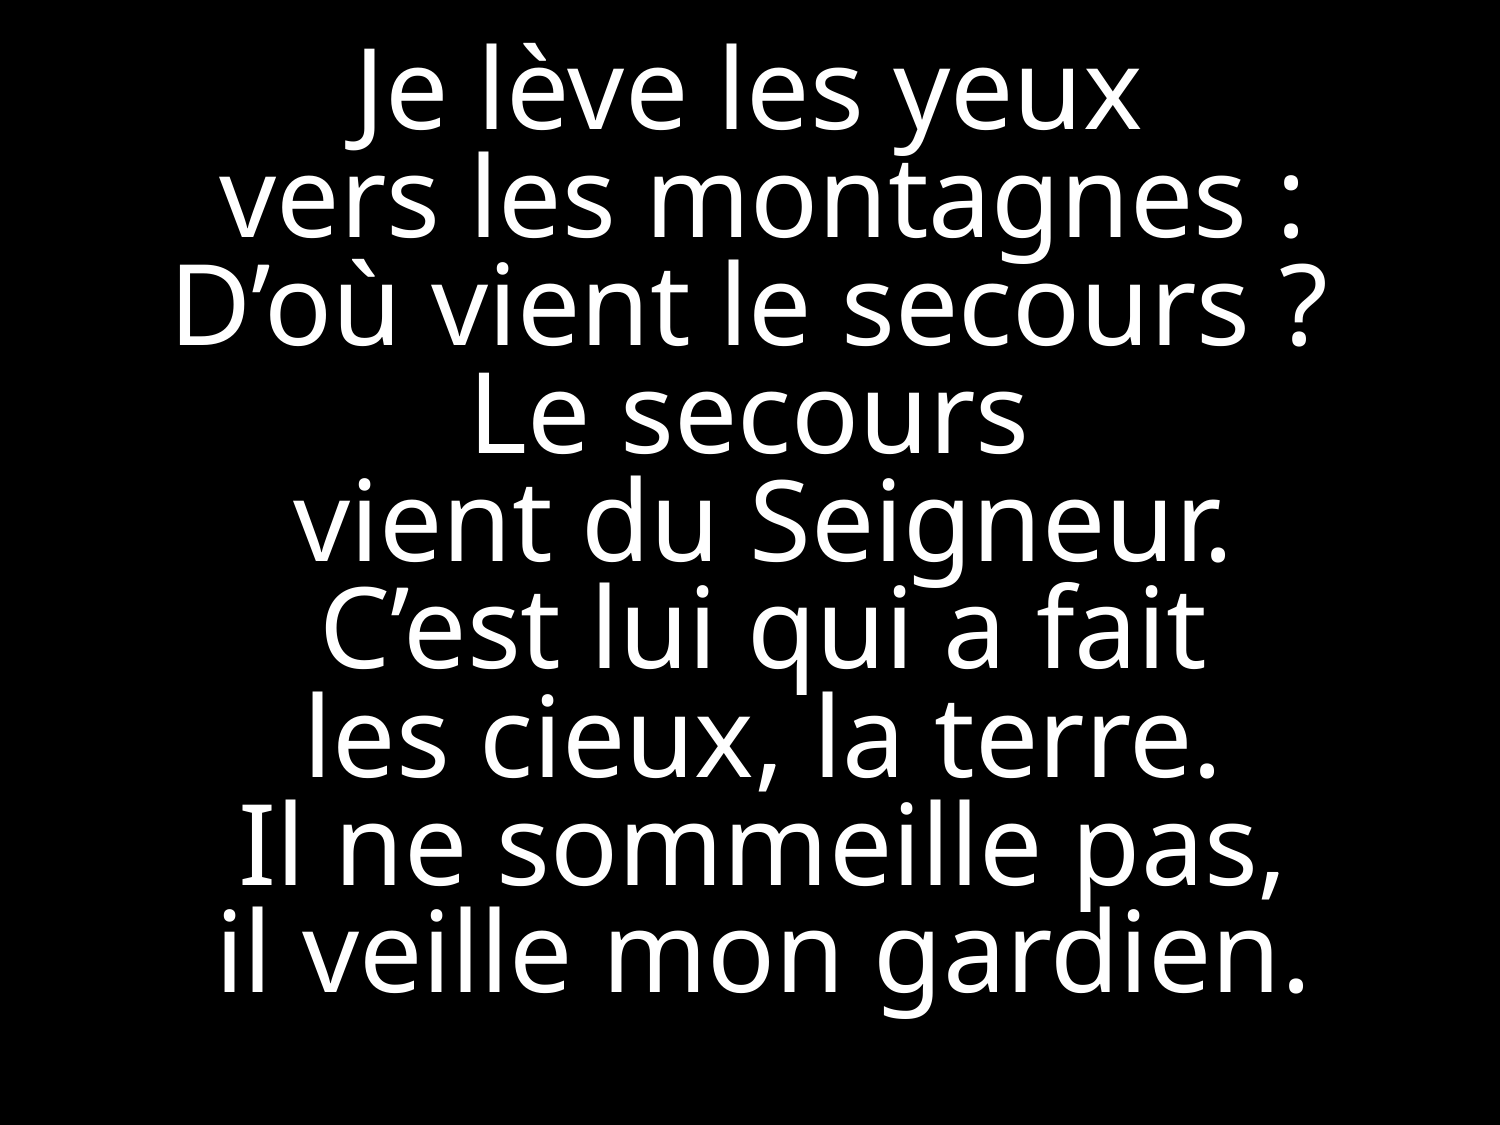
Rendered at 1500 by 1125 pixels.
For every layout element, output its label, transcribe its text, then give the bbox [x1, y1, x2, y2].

list Je lève les yeux vers les montagnes : D’où vient le secours ? Le secours vient du Seigneur. C’est lui qui a fait les cieux, la terre. Il ne sommeille pas, il veille mon gardien. [75, 35, 1453, 1075]
